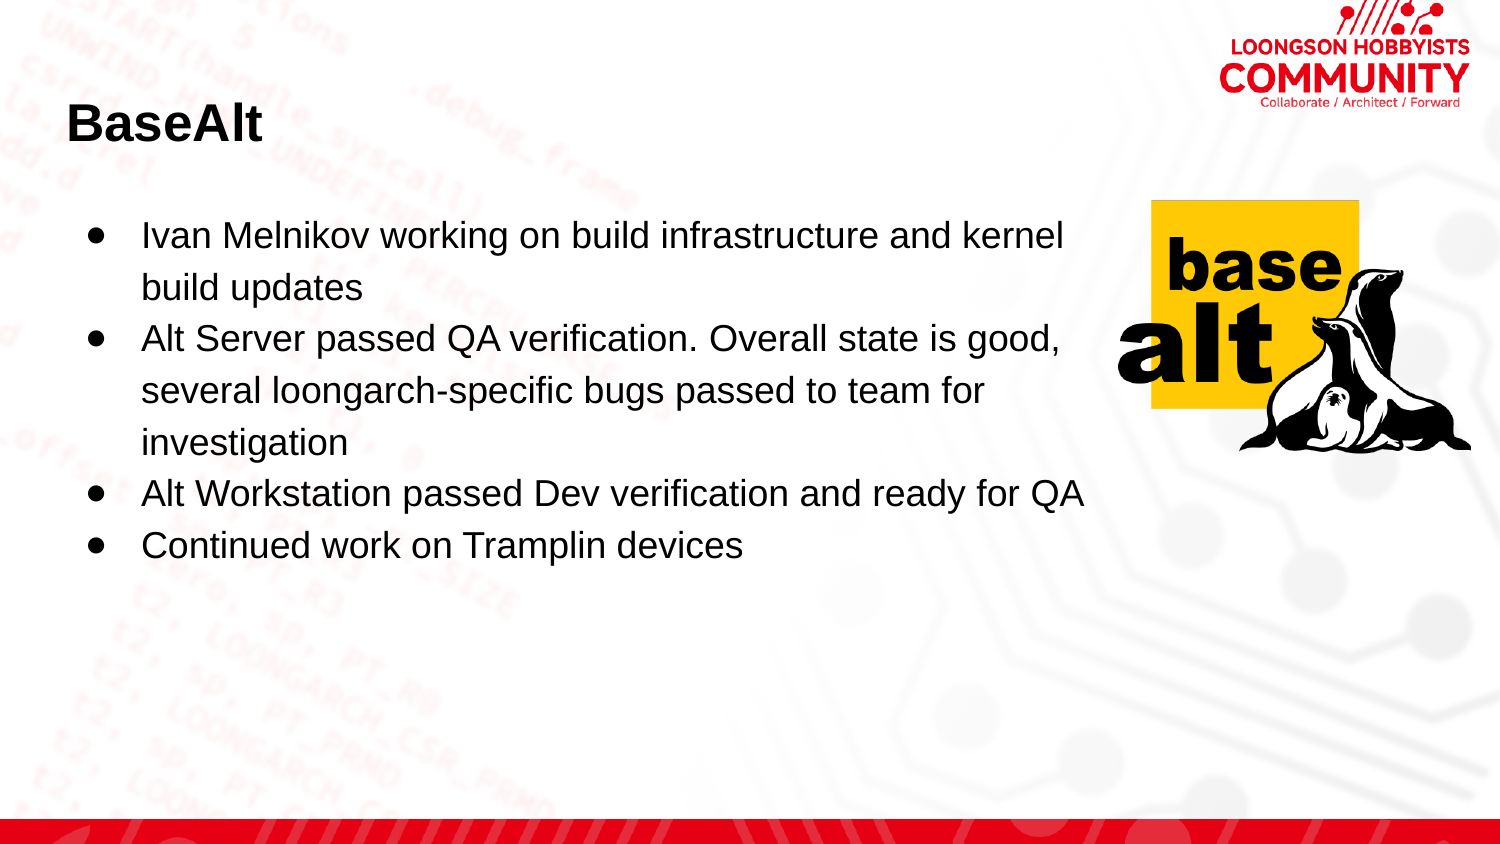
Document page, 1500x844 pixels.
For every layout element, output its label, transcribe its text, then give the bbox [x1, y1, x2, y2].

picture [0, 0, 1500, 844]
title BaseAlt [51, 72, 1449, 167]
list Ivan Melnikov working on build infrastructure and kernel build updates Alt Server passed QA verification. Overall state is good, several loongarch-specific bugs passed to team for investigation Alt Workstation passed Dev verification and ready for QA Continued work on Tramplin devices [51, 189, 1119, 797]
